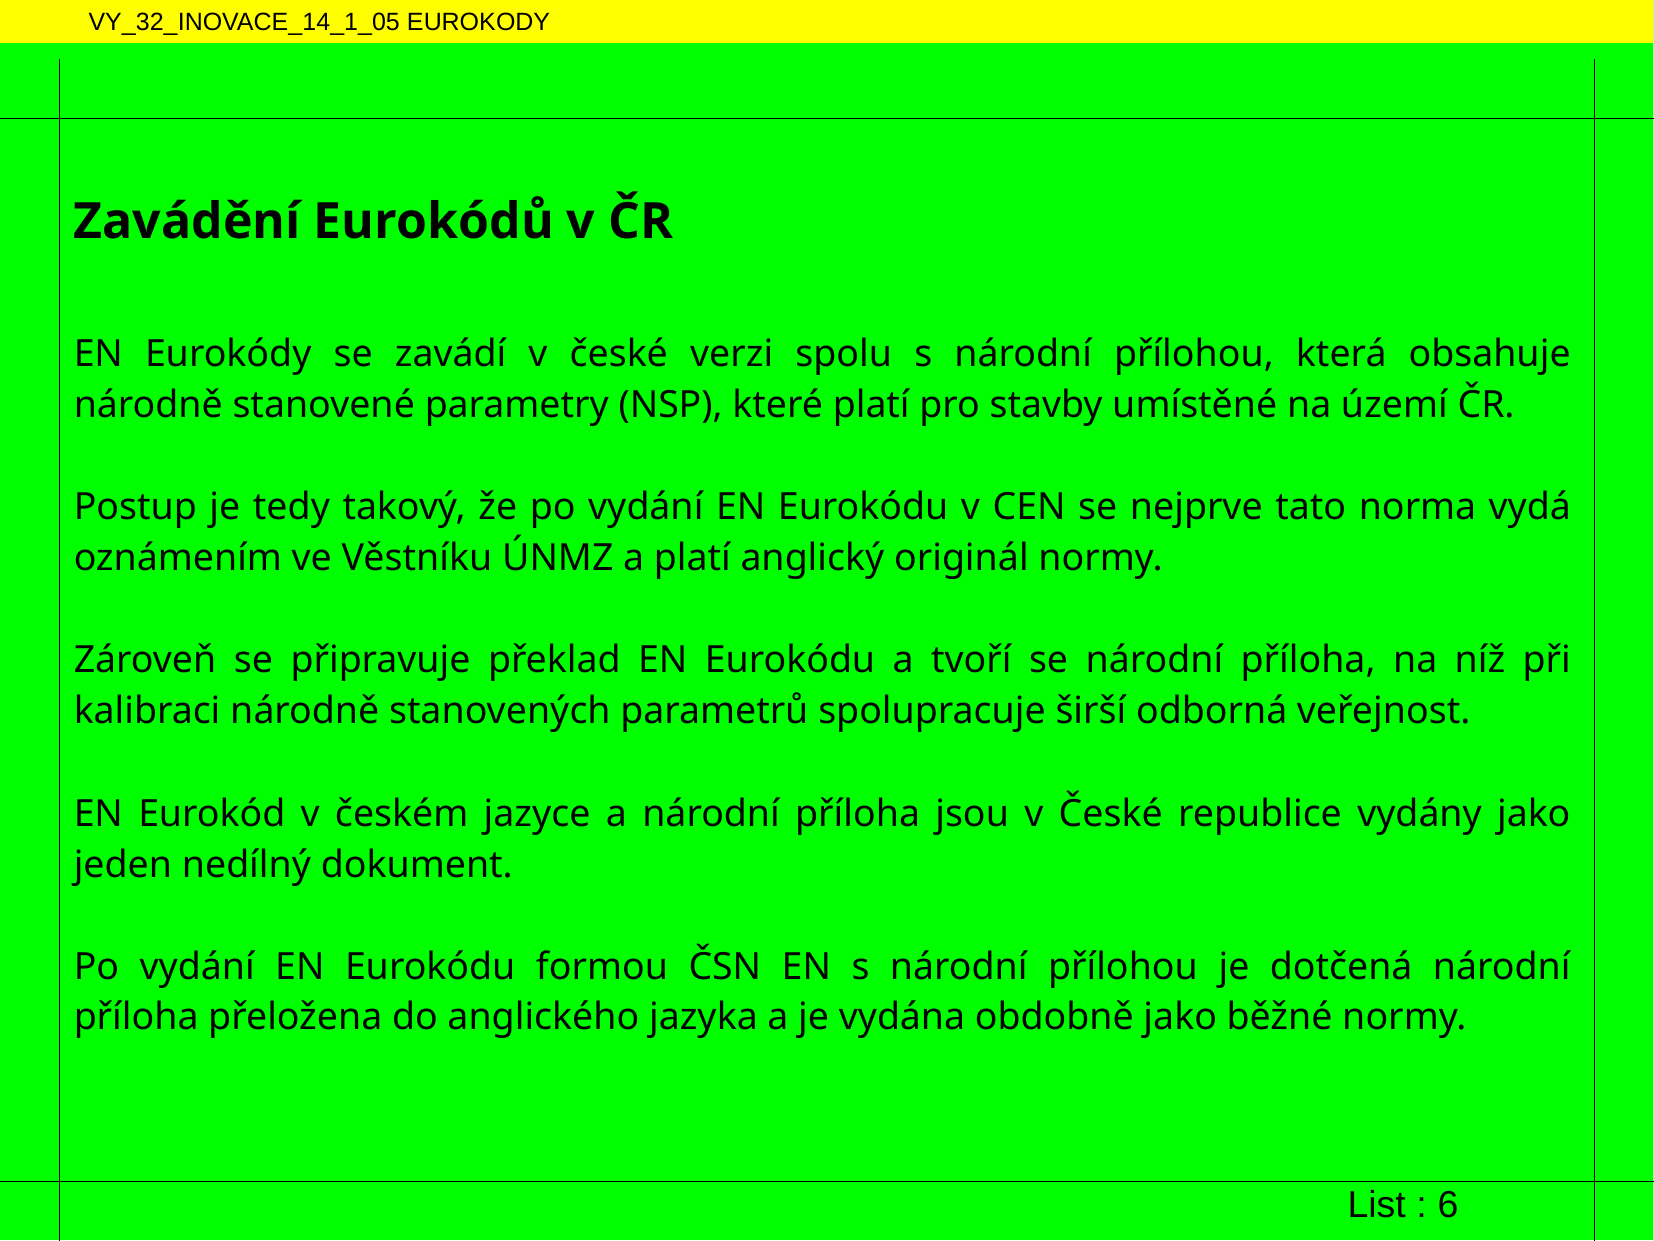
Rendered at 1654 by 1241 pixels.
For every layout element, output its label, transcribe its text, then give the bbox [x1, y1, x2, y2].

text_box VY_32_INOVACE_14_1_05 EUROKODY [0, 0, 1654, 43]
text_box Zavádění Eurokódů v ČR EN Eurokódy se zavádí v české verzi spolu s národní přílohou, která obsahuje národně stanovené parametry (NSP), které platí pro stavby umístěné na území ČR. Postup je tedy takový, že po vydání EN Eurokódu v CEN se nejprve tato norma vydá oznámením ve Věstníku ÚNMZ a platí anglický originál normy. Zároveň se připravuje překlad EN Eurokódu a tvoří se národní příloha, na níž při kalibraci národně stanovených parametrů spolupracuje širší odborná veřejnost. EN Eurokód v českém jazyce a národní příloha jsou v České republice vydány jako jeden nedílný dokument. Po vydání EN Eurokódu formou ČSN EN s národní přílohou je dotčená národní příloha přeložena do anglického jazyka a je vydána obdobně jako běžné normy. [60, 177, 1588, 978]
text_box List : <číslo> [1357, 1176, 1599, 1241]
